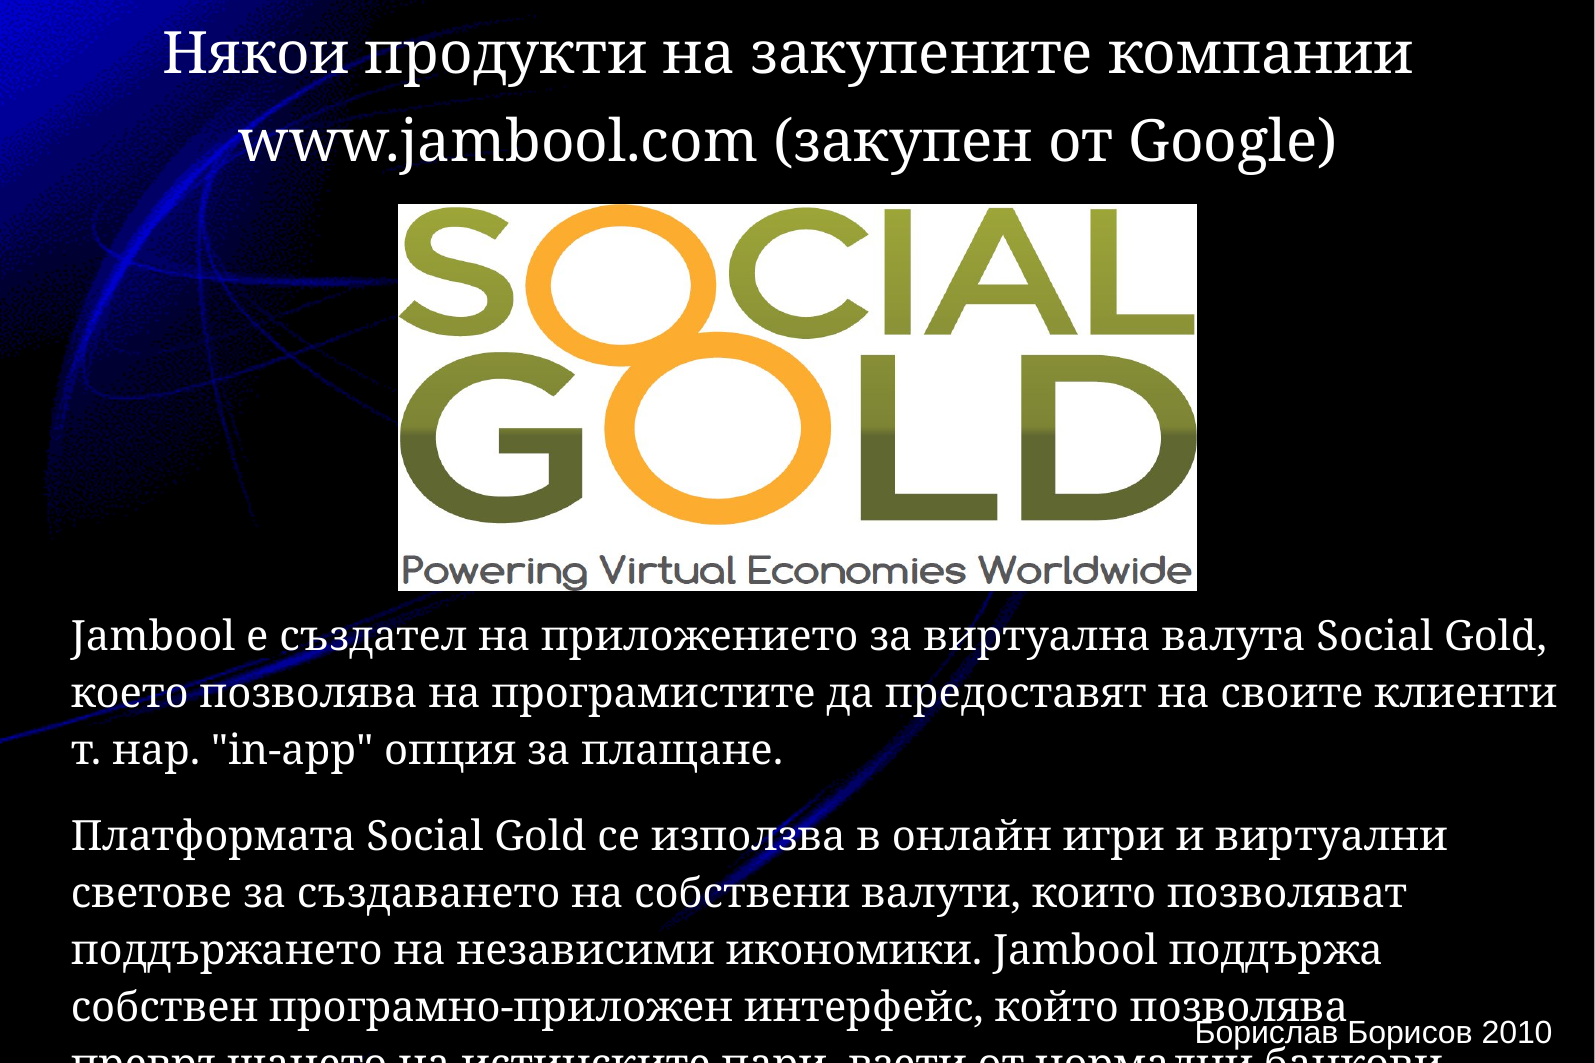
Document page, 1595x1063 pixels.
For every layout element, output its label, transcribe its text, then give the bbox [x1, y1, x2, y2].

title www.jambool.com (закупен от Google) [70, 101, 1506, 178]
text_box Борислав Борисов 2010 [1179, 1007, 1595, 1063]
title Някои продукти на закупените компании [70, 0, 1506, 101]
list Jambool е създател на приложението за виртуална валута Social Gold, което позволява на програмистите да предоставят на своите клиенти т. нар. "in-app" опция за плащане. Платформата Social Gold се използва в онлайн игри и виртуални светове за създаването на собствени валути, които позволяват поддържането на независими икономики. Jambool поддържа собствен програмно-приложен интерфейс, който позволява превръщането на истинските пари, взети от нормални банкови карти, във виртуална валута. [0, 605, 1565, 1063]
picture [0, 0, 1595, 1007]
